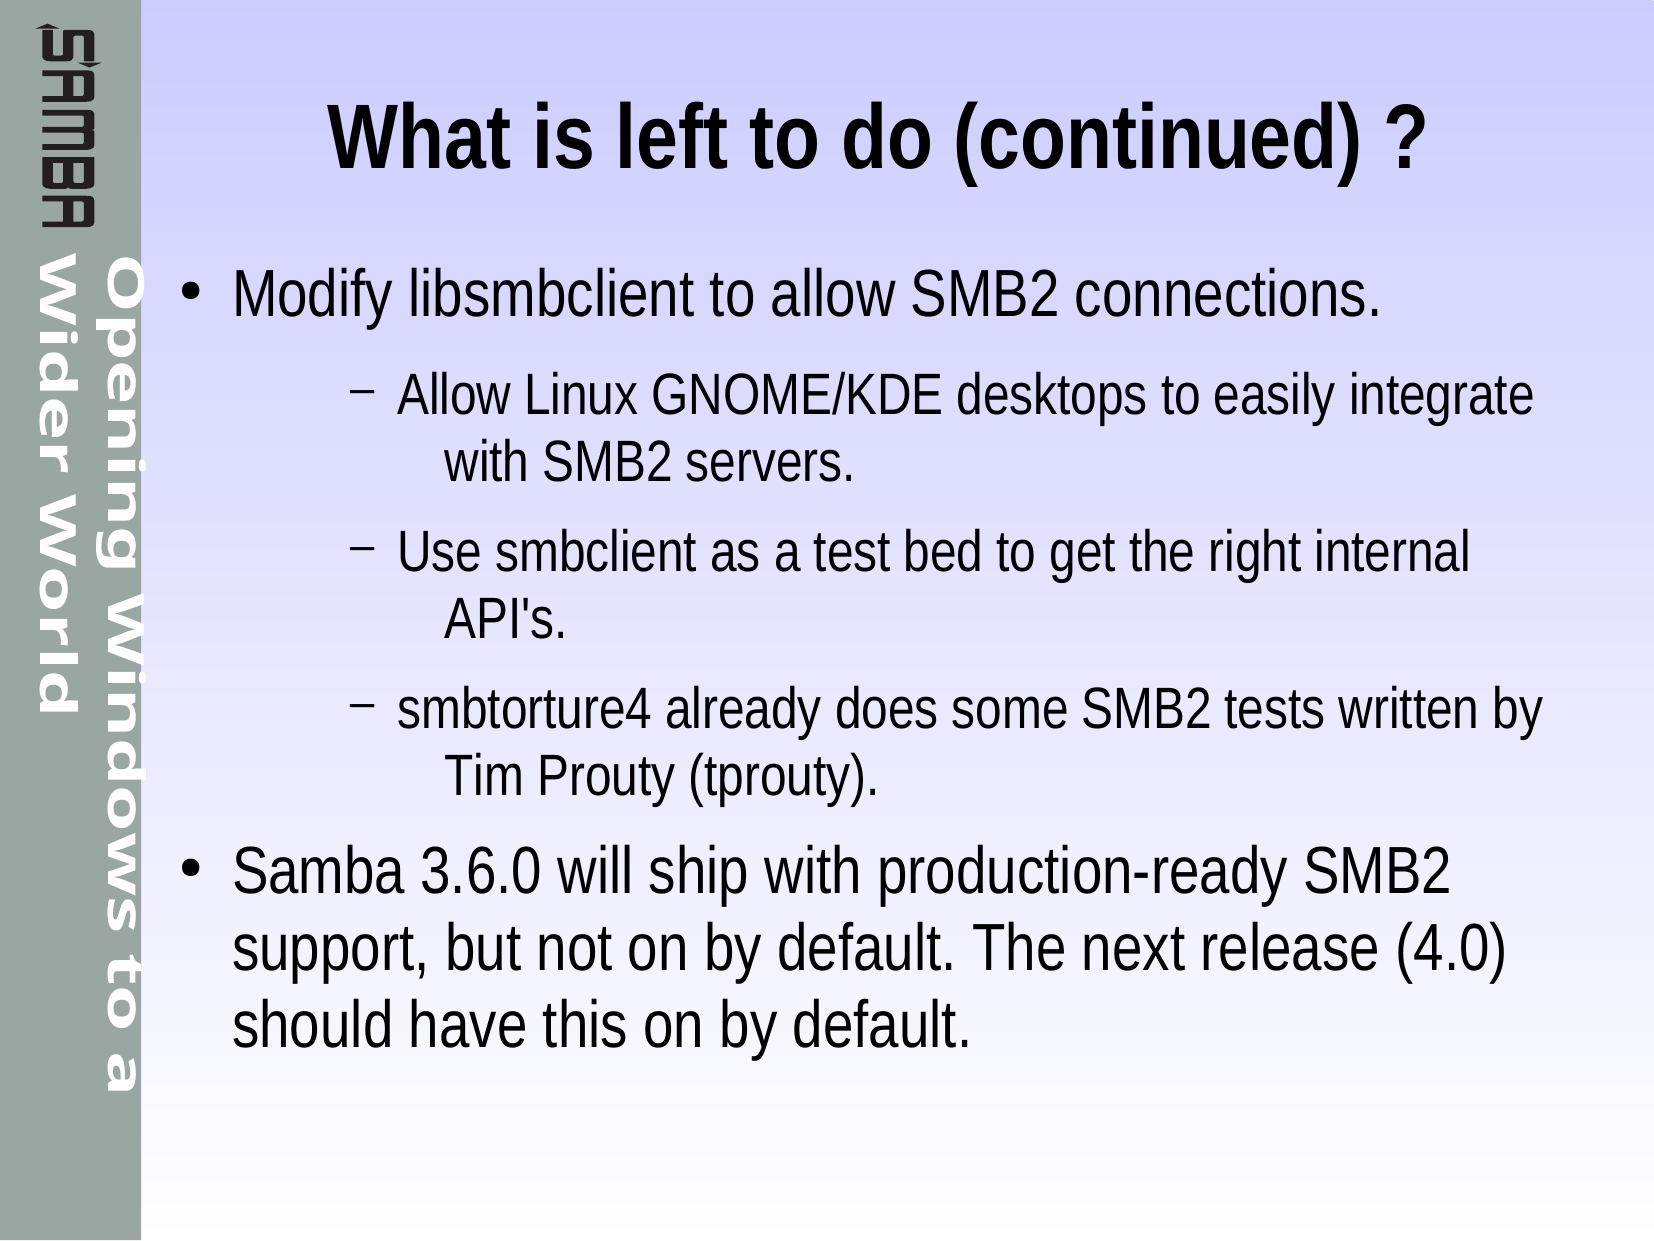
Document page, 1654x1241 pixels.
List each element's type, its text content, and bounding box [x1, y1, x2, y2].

list Modify libsmbclient to allow SMB2 connections. Allow Linux GNOME/KDE desktops to easily integrate with SMB2 servers. Use smbclient as a test bed to get the right internal API's. smbtorture4 already does some SMB2 tests written by Tim Prouty (tprouty). Samba 3.6.0 will ship with production-ready SMB2 support, but not on by default. The next release (4.0) should have this on by default. [161, 253, 1574, 1241]
title What is left to do (continued) ? [173, 28, 1586, 243]
